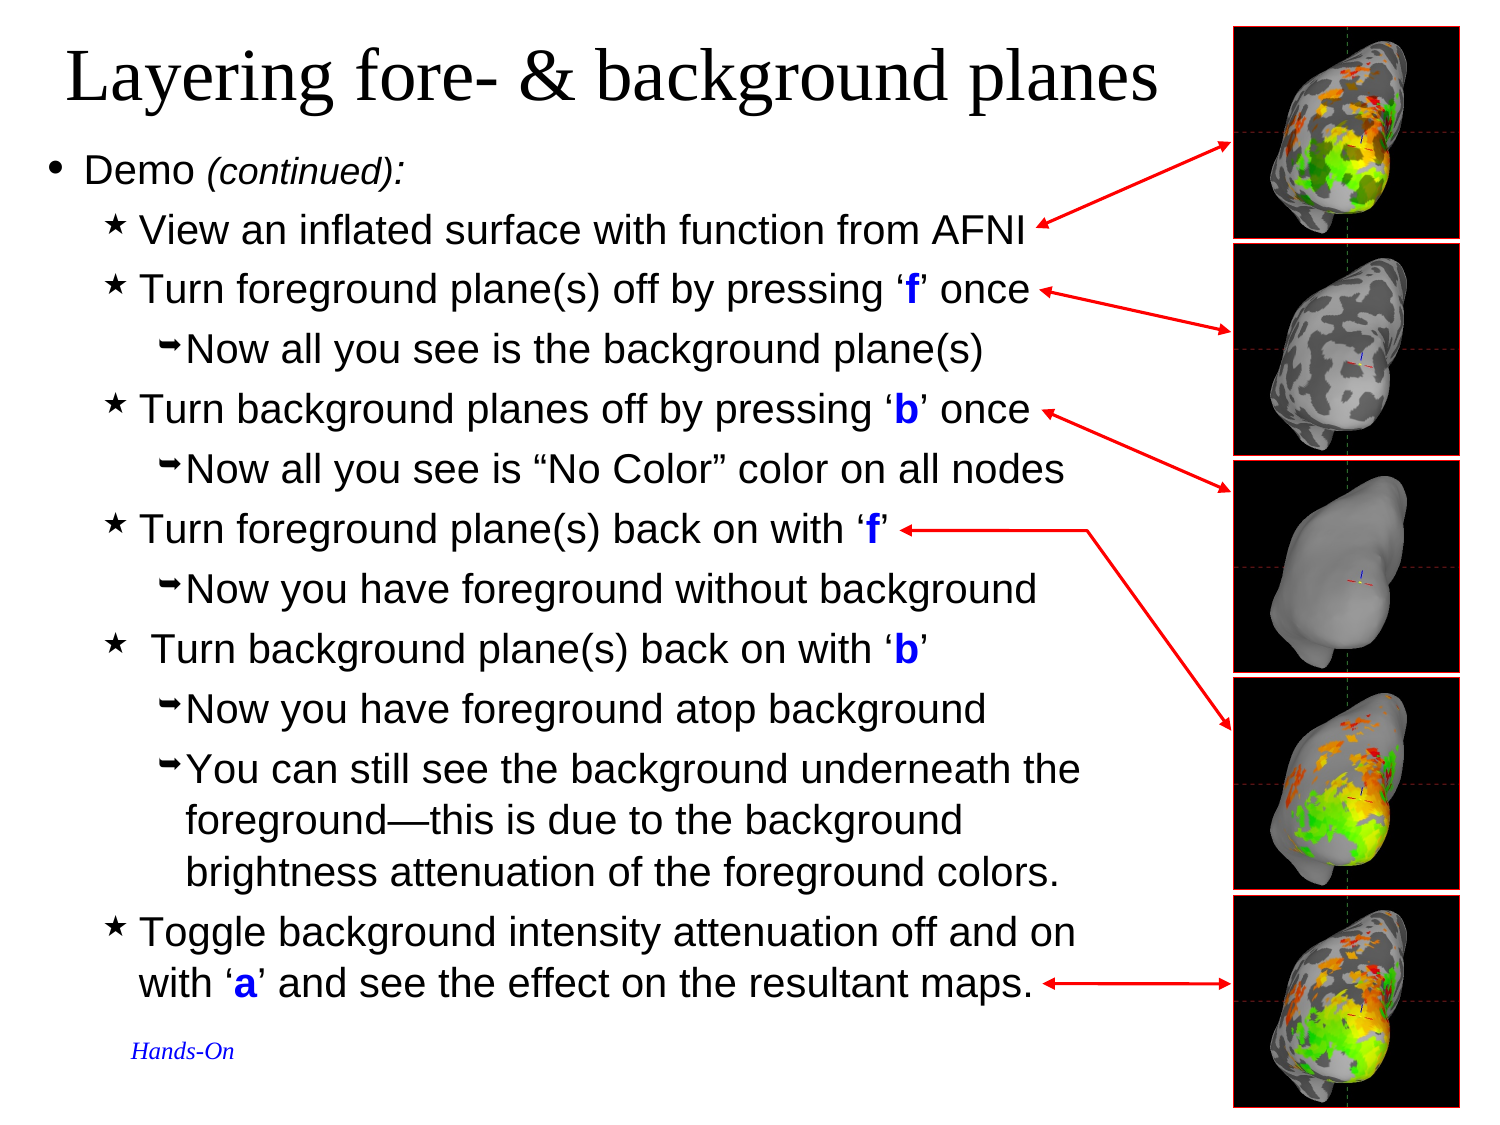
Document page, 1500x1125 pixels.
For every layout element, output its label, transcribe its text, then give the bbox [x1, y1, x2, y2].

picture [1234, 895, 1460, 1107]
list Demo (continued): View an inflated surface with function from AFNI Turn foreground plane(s) off by pressing ‘f’ once Now all you see is the background plane(s) Turn background planes off by pressing ‘b’ once Now all you see is “No Color” color on all nodes Turn foreground plane(s) back on with ‘f’ Now you have foreground without background Turn background plane(s) back on with ‘b’ Now you have foreground atop background You can still see the background underneath the foreground—this is due to the background brightness attenuation of the foreground colors. Toggle background intensity attenuation off and on with ‘a’ and see the effect on the resultant maps. [31, 133, 1166, 1053]
picture [1234, 243, 1460, 455]
picture [1234, 678, 1460, 890]
text_box Hands-On [116, 1028, 250, 1074]
picture [1234, 461, 1460, 673]
picture [1234, 26, 1460, 238]
title Layering fore- & background planes [17, 16, 1208, 130]
